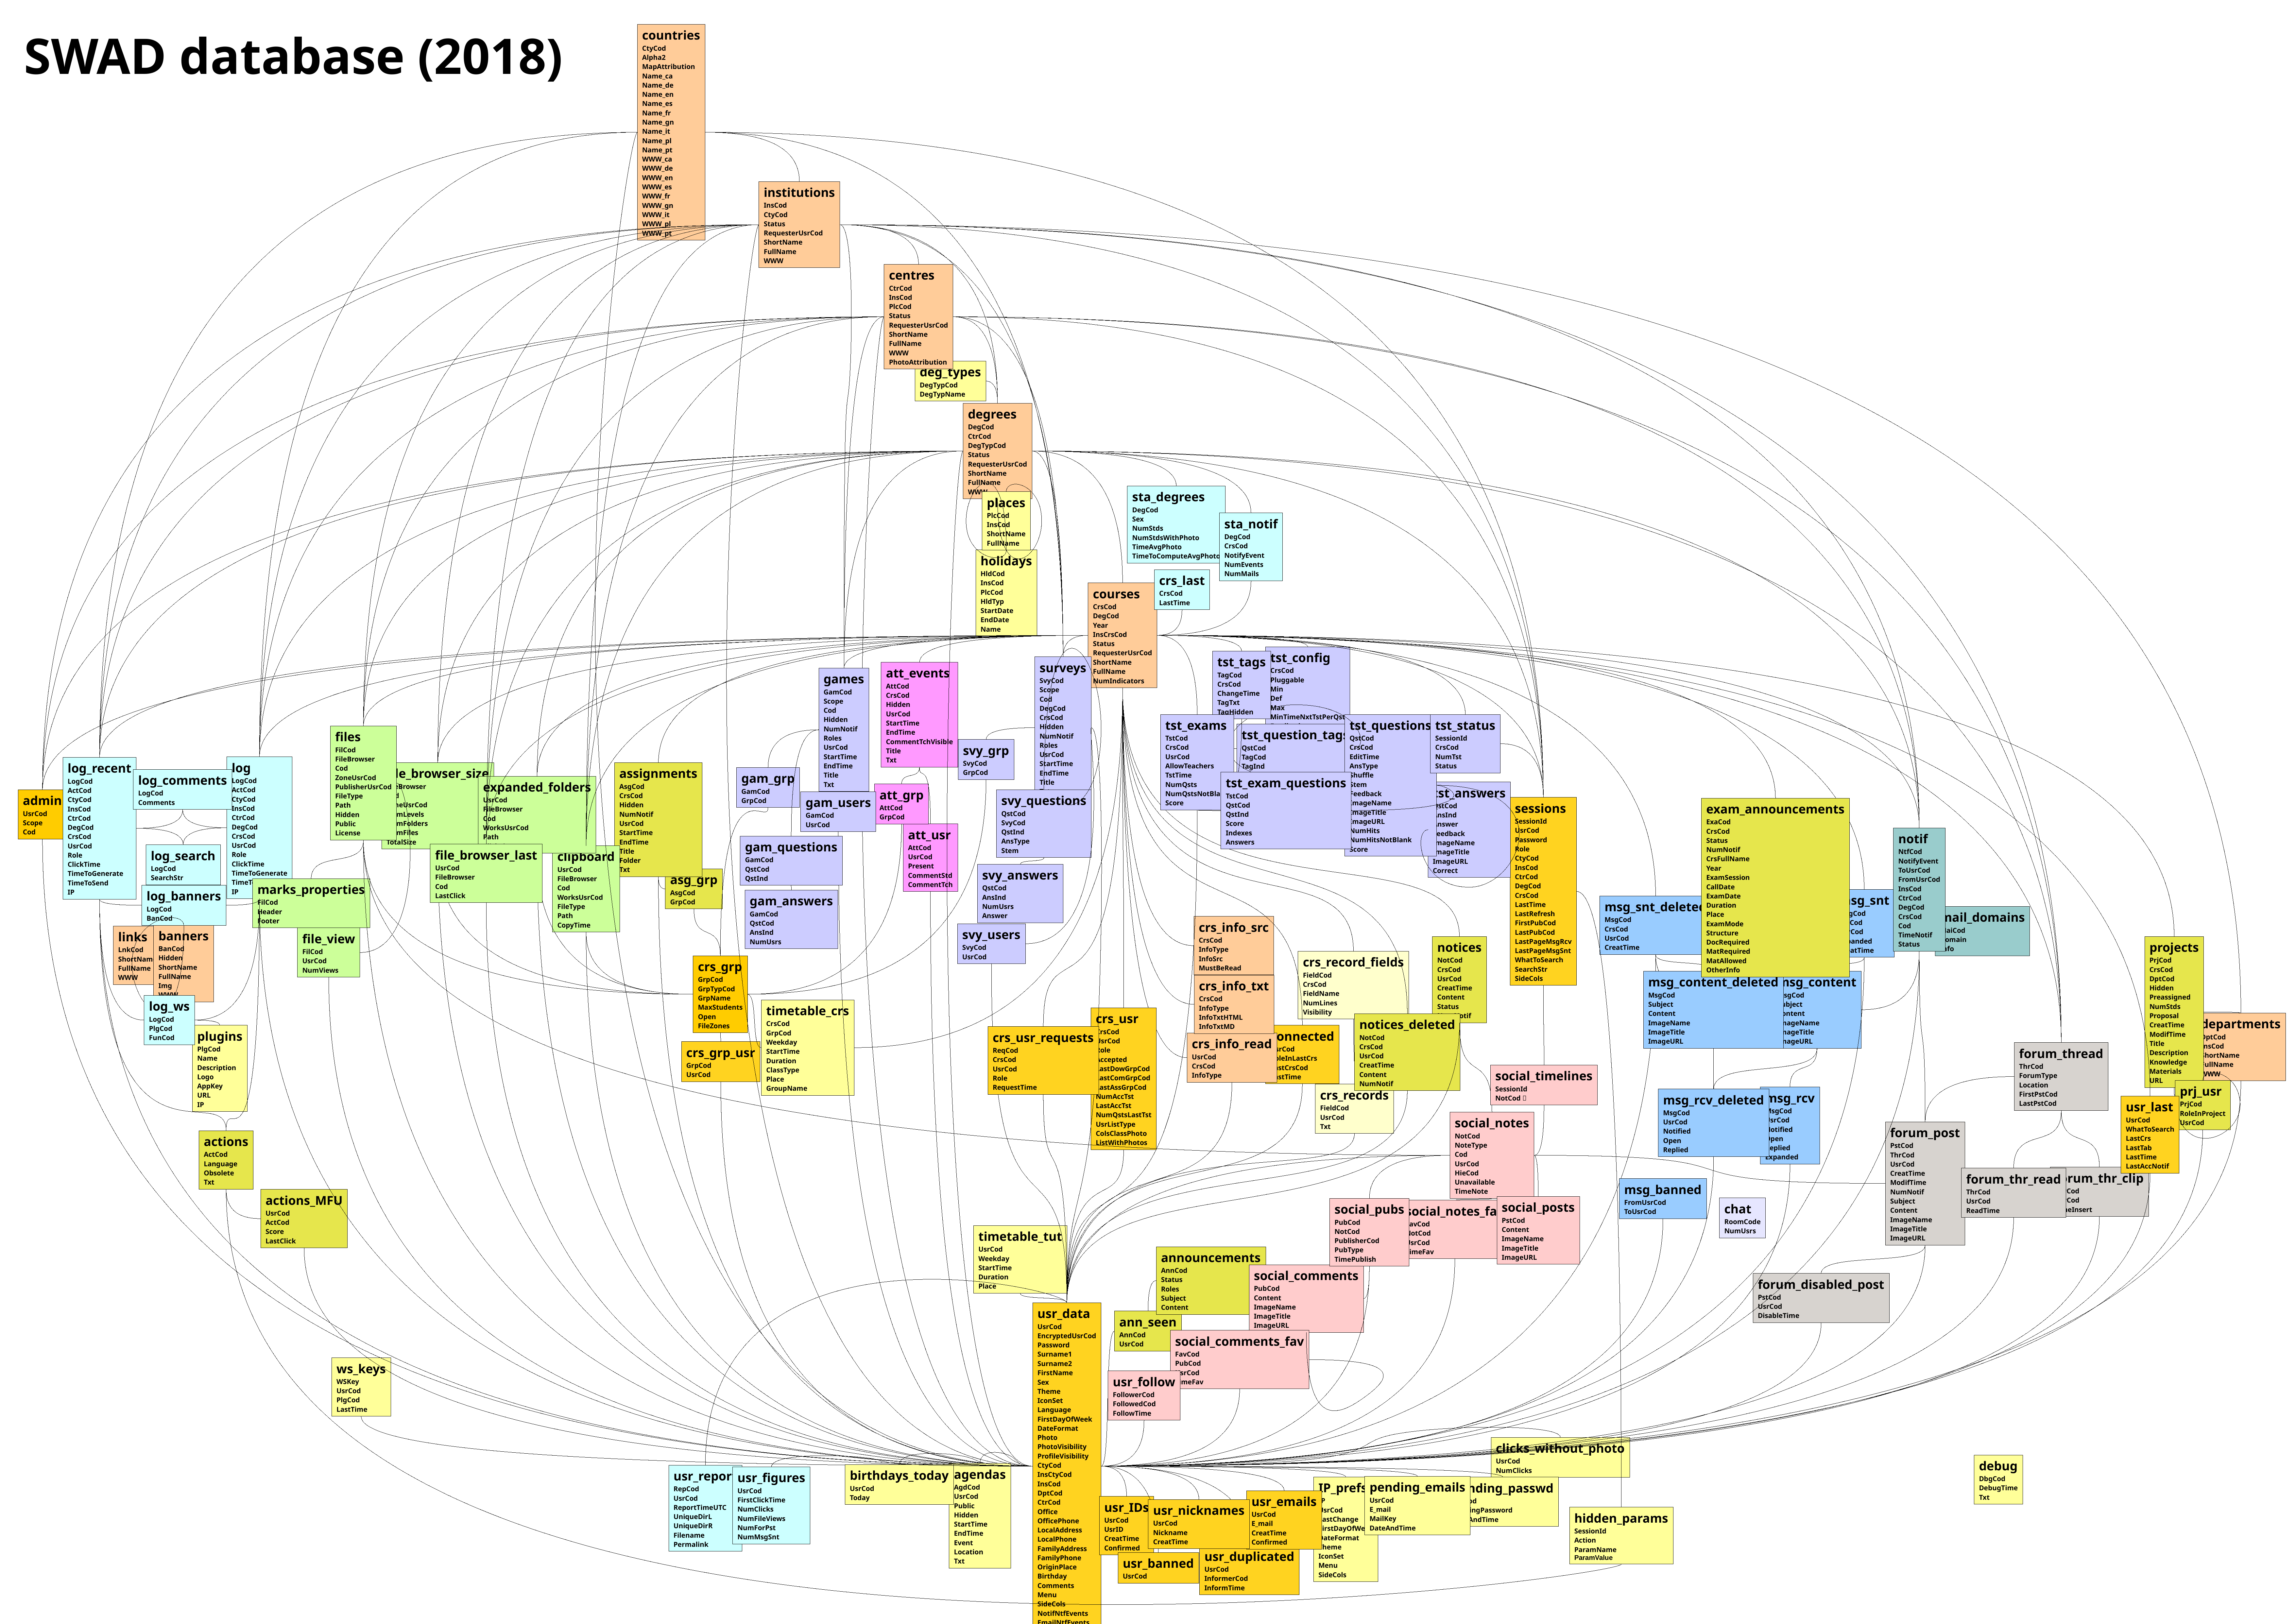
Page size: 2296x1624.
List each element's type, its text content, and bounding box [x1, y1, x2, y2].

text_box links LnkCod ShortName FullName WWW [118, 926, 153, 975]
text_box gam_questions GamCod QstCod QstInd [752, 836, 830, 878]
text_box msg_content_deleted MsgCod Subject Content ImageName ImageTitle ImageURL [1660, 971, 1767, 1035]
text_box sta_degrees DegCod Sex NumStds NumStdsWithPhoto TimeAvgPhoto TimeToComputeAvgPhoto [1139, 486, 1213, 551]
text_box usr_emails UsrCod E_mail CreatTime Confirmed [1255, 1491, 1313, 1540]
text_box admin UsrCod Scope Cod [23, 790, 62, 831]
text_box usr_last UsrCod WhatToSearch LastCrs LastTab LastTime LastAccNotif [2126, 1096, 2174, 1161]
text_box msg_snt_deleted MsgCod CrsCod UsrCod CreatTime [1601, 896, 1701, 945]
text_box debug DbgCod DebugTime Txt [1979, 1455, 2018, 1496]
text_box usr_data UsrCod EncryptedUsrCod Password Surname1 Surname2 FirstName Sex Theme IconSet Language FirstDayOfWeek DateFormat Photo PhotoVisibility ProfileVisibility CtyCod InsCtyCod InsCod DptCod CtrCod Office OfficePhone LocalAddress LocalPhone FamilyAddress FamilyPhone OriginPlace Birthday Comments Menu SideCols NotifNtfEvents EmailNtfEvents [1040, 1303, 1093, 1573]
text_box pending_emails UsrCod E_mail MailKey DateAndTime [1377, 1476, 1458, 1526]
text_box gam_grp GamCod GrpCod [743, 767, 793, 801]
text_box usr_IDs UsrCod UsrID CreatTime Confirmed [1104, 1496, 1149, 1546]
text_box file_browser_size FileBrowser Cod ZoneUsrCod NumLevels NumFolders NumFiles TotalSize [397, 762, 481, 835]
text_box forum_thread ThrCod ForumType Location FirstPstCod LastPstCod [2025, 1042, 2098, 1100]
text_box marks_properties FilCod Header Footer [267, 879, 355, 920]
text_box holidays HldCod InsCod PlcCod HldTyp StartDate EndDate Name [983, 550, 1030, 622]
text_box surveys SvyCod Scope Cod DegCod CrsCod Hidden NumNotif Roles UsrCod StartTime EndTime Title Txt [1041, 657, 1085, 775]
text_box crs_usr CrsCod UsrCod Role Accepted LastDowGrpCod LastComGrpCod LastAssGrpCod NumAccTst LastAccTst NumQstsLastTst UsrListType ColsClassPhoto ListWithPhotos [1099, 1008, 1149, 1126]
text_box att_events AttCod CrsCod Hidden UsrCod StartTime EndTime CommentTchVisible Title Txt [890, 662, 949, 749]
text_box att_usr AttCod UsrCod Present CommentStd CommentTch [947, 824, 951, 880]
text_box tst_tags TagCod CrsCod ChangeTime TagTxt TagHidden [1219, 651, 1264, 708]
text_box forum_thr_clip ThrCod UsrCod TimeInsert [2061, 1167, 2138, 1209]
text_box SWAD database (2018) [19, 19, 2277, 97]
text_box sta_notif DegCod CrsCod NotifyEvent NumEvents NumMails [1226, 513, 1276, 570]
text_box notices NotCod CrsCod UsrCod CreatTime Content Status NumNotif [1438, 936, 1481, 1008]
text_box crs_grp_usr GrpCod UsrCod [690, 1041, 751, 1076]
text_box crs_last CrsCod LastTime [1160, 570, 1204, 604]
text_box file_view FilCod UsrCod NumViews [304, 928, 353, 969]
text_box tst_config CrsCod Pluggable Min Def Max MinTimeNxtTstPerQst Feedback [1275, 647, 1340, 719]
text_box exam_announcements ExaCod CrsCod Status NumNotif CrsFullName Year ExamSession CallDate ExamDate Duration Place ExamMode Structure DocRequired MatRequired MatAllowed OtherInfo [1720, 798, 1831, 946]
text_box crs_record_fields FieldCod CrsCod FieldName NumLines Visibility [1311, 951, 1396, 1008]
text_box att_grp AttCod GrpCod [880, 784, 923, 818]
text_box ann_seen AnnCod UsrCod [1122, 1311, 1174, 1345]
text_box svy_users SvyCod UsrCod [965, 924, 1018, 958]
text_box hidden_params SessionId Action ParamName ParamValue [1582, 1507, 1661, 1556]
text_box social_notes_fav FavCod NotCod UsrCod TimeFav [1413, 1200, 1497, 1249]
text_box files FilCod FileBrowser Cod ZoneUsrCod PublisherUsrCod FileType Path Hidden Public License [338, 726, 389, 821]
text_box prj_usr PrjCod RoleInProject UsrCod [2181, 1080, 2225, 1122]
text_box social_notes NotCod NoteType Cod UsrCod HieCod Unavailable TimeNote [1460, 1112, 1524, 1184]
text_box clipboard UsrCod FileBrowser Cod WorksUsrCod FileType Path CopyTime [560, 846, 612, 918]
text_box gam_answers GamCod QstCod AnsInd NumUsrs [756, 890, 827, 939]
text_box crs_records FieldCod UsrCod Txt [1325, 1084, 1384, 1126]
text_box tst_status SessionId CrsCod NumTst Status [1438, 714, 1492, 763]
text_box countries CtyCod Alpha2 MapAttribution Name_ca Name_de Name_en Name_es Name_fr Name_gn Name_it Name_pl Name_pt WWW_ca WWW_de WWW_en WWW_es WWW_fr WWW_gn WWW_it WWW_pl WWW_pt [645, 97, 697, 203]
text_box deg_types DegTypCod DegTypName [923, 361, 978, 395]
text_box msg_rcv_deleted MsgCod UsrCod Notified Open Replied [1671, 1089, 1756, 1146]
text_box assignments AsgCod CrsCod Hidden NumNotif UsrCod StartTime EndTime Title Folder Txt [625, 762, 692, 858]
text_box file_browser_last UsrCod FileBrowser Cod LastClick [443, 844, 529, 893]
text_box msg_content MsgCod Subject Content ImageName ImageTitle ImageURL [1784, 971, 1851, 1035]
text_box notif NtfCod NotifyEvent ToUsrCod FromUsrCod InsCod CtrCod DegCod CrsCod Cod TimeNotif Status [1899, 828, 1940, 931]
text_box social_pubs PubCod NotCod PublisherCod PubType TimePublish [1339, 1198, 1400, 1255]
text_box crs_info_txt CrsCod InfoType InfoTxtHTML InfoTxtMD [1203, 975, 1265, 1024]
text_box msg_snt MsgCod CrsCod UsrCod Expanded CreatTime [1850, 889, 1888, 950]
text_box log_ws LogCod PlgCod FunCod [149, 995, 189, 1037]
text_box forum_post PstCod ThrCod UsrCod CreatTime ModifTime NumNotif Subject Content ImageName ImageTitle ImageURL [1894, 1122, 1956, 1224]
text_box asg_grp AsgCod GrpCod [671, 869, 716, 903]
text_box svy_questions QstCod SvyCod QstInd AnsType Stem [1008, 790, 1080, 846]
text_box social_timelines SessionId NotCod￧ [1503, 1065, 1585, 1102]
text_box crs_usr_requests ReqCod CrsCod UsrCod Role RequestTime [1002, 1026, 1085, 1083]
text_box tst_questions QstCod CrsCod EditTime AnsType Shuffle Stem Feedback ImageName ImageTitle ImageURL NumHits NumHitsNotBlank Score [1355, 714, 1426, 832]
text_box crs_info_read UsrCod CrsCod InfoType [1197, 1034, 1267, 1075]
text_box att_usr AttCod UsrCod Present CommentStd CommentTch [909, 824, 947, 880]
text_box usr_banned UsrCod [1127, 1552, 1190, 1579]
text_box courses CrsCod DegCod Year InsCrsCod Status RequesterUsrCod ShortName FullName NumIndicators [1096, 583, 1149, 670]
text_box forum_disabled_post PstCod UsrCod DisableTime [1769, 1273, 1873, 1315]
text_box crs_info_src CrsCod InfoType InfoSrc MustBeRead [1203, 916, 1265, 966]
text_box msg_rcv MsgCod UsrCod Notified Open Replied Expanded [1767, 1087, 1813, 1152]
text_box log_search LogCod SearchStr [154, 845, 212, 879]
text_box projects PrjCod CrsCod DptCod Hidden Preassigned NumStds Proposal CreatTime ModifTime Title Description Knowledge Materials URL [2151, 936, 2198, 1062]
text_box usr_figures UsrCod FirstClickTime NumClicks NumFileViews NumForPst NumMsgSnt [741, 1467, 801, 1531]
text_box IP_prefs IP UsrCod LastChange FirstDayOfWeek DateFormat Theme IconSet Menu SideCols [1321, 1477, 1371, 1564]
text_box departments DptCod InsCod ShortName FullName WWW [2207, 1013, 2275, 1070]
text_box ws_keys WSKey UsrCod PlgCod LastTime [339, 1358, 384, 1407]
text_box games GamCod Scope Cod Hidden NumNotif Roles UsrCod StartTime EndTime Title Txt [824, 668, 864, 771]
text_box log_recent LogCod ActCod CtyCod InsCod CtrCod DegCod CrsCod UsrCod Role ClickTime TimeToGenerate TimeToSend IP [71, 757, 128, 875]
text_box chat RoomCode NumUsrs [1724, 1198, 1761, 1232]
text_box usr_report RepCod UsrCod ReportTimeUTC UniqueDirL UniqueDirR Filename Permalink [677, 1465, 734, 1537]
text_box log LogCod ActCod CtyCod InsCod CtrCod DegCod CrsCod UsrCod Role ClickTime TimeToGenerate TimeToSend IP [234, 757, 285, 875]
text_box timetable_crs CrsCod GrpCod Weekday StartTime Duration ClassType Place GroupName [772, 1000, 843, 1080]
text_box tst_question_tags QstCod TagCod TagInd [1251, 724, 1340, 766]
text_box svy_grp SvyCod GrpCod [964, 739, 1008, 774]
text_box degrees DegCod CtrCod DegTypCod Status RequesterUsrCod ShortName FullName WWW [971, 403, 1024, 483]
text_box actions ActCod Language Obsolete Txt [204, 1131, 248, 1180]
text_box tst_exam_questions TstCod QstCod QstInd Score Indexes Answers [1237, 772, 1335, 836]
text_box svy_answers QstCod AnsInd NumUsrs Answer [988, 864, 1053, 914]
text_box institutions InsCod CtyCod Status RequesterUsrCod ShortName FullName WWW [768, 181, 831, 254]
text_box places PlcCod InsCod ShortName FullName [987, 491, 1025, 541]
text_box log_banners LogCod BanCod [151, 885, 216, 919]
text_box mail_domains MaiCod Domain Info [1946, 906, 2019, 948]
text_box announcements AnnCod Status Roles Subject Content [1170, 1247, 1252, 1304]
text_box usr_nicknames UsrCod Nickname CreatTime [1161, 1499, 1237, 1541]
text_box usr_duplicated UsrCod InformerCod InformTime [1211, 1549, 1288, 1587]
text_box social_comments_fav FavCod PubCod UsrCod TimeFav [1187, 1330, 1292, 1379]
text_box actions_MFU UsrCod ActCod Score LastClick [270, 1189, 338, 1239]
text_box clicks_without_photo UsrCod NumClicks [1508, 1437, 1613, 1472]
text_box usr_follow FollowerCod FollowedCod FollowTime [1116, 1371, 1172, 1412]
text_box tst_exams TstCod CrsCod UsrCod AllowTeachers TstTime NumQsts NumQstsNotBlank Score [1169, 714, 1225, 794]
text_box centres CtrCod InsCod PlcCod Status RequesterUsrCod ShortName FullName WWW PhotoAttribution [892, 264, 945, 351]
text_box sessions SessionId UsrCod Password Role CtyCod InsCod CtrCod DegCod CrsCod LastTime LastRefresh FirstPubCod LastPubCod LastPageMsgRcv LastPageMsgSnt WhatToSearch SearchStr SideCols [1517, 797, 1569, 953]
text_box pending_passwd UsrCod PendingPassword DateAndTime [1470, 1477, 1545, 1519]
text_box birthdays_today UsrCod Today [856, 1464, 942, 1498]
text_box notices_deleted NotCod CrsCod UsrCod CreatTime Content NumNotif [1367, 1014, 1448, 1078]
text_box banners BanCod Hidden ShortName FullName Img WWW [161, 926, 207, 989]
text_box forum_thr_read ThrCod UsrCod ReadTime [1973, 1168, 2054, 1210]
text_box gam_users GamCod UsrCod [810, 792, 867, 826]
text_box connected UsrCod RoleInLastCrs LastCrsCod LastTime [1274, 1025, 1330, 1074]
text_box crs_grp GrpCod GrpTypCod GrpName MaxStudents Open FileZones [699, 956, 742, 1020]
text_box agendas AgdCod UsrCod Public Hidden StartTime EndTime Event Location Txt [956, 1463, 1004, 1551]
text_box social_comments PubCod Content ImageName ImageTitle ImageURL [1263, 1265, 1350, 1322]
text_box tst_answers QstCod AnsInd Answer Feedback ImageName ImageTitle ImageURL Correct [1438, 782, 1500, 862]
text_box msg_banned FromUsrCod ToUsrCod [1630, 1178, 1696, 1213]
text_box expanded_folders UsrCod FileBrowser Cod WorksUsrCod Path ClickTime [492, 776, 582, 841]
text_box social_posts PstCod Content ImageName ImageTitle ImageURL [1507, 1196, 1570, 1253]
text_box plugins PlgCod Name Description Logo AppKey URL IP [198, 1025, 242, 1097]
text_box timetable_tut UsrCod Weekday StartTime Duration Place [984, 1225, 1056, 1282]
text_box log_comments LogCod Comments [145, 769, 220, 803]
